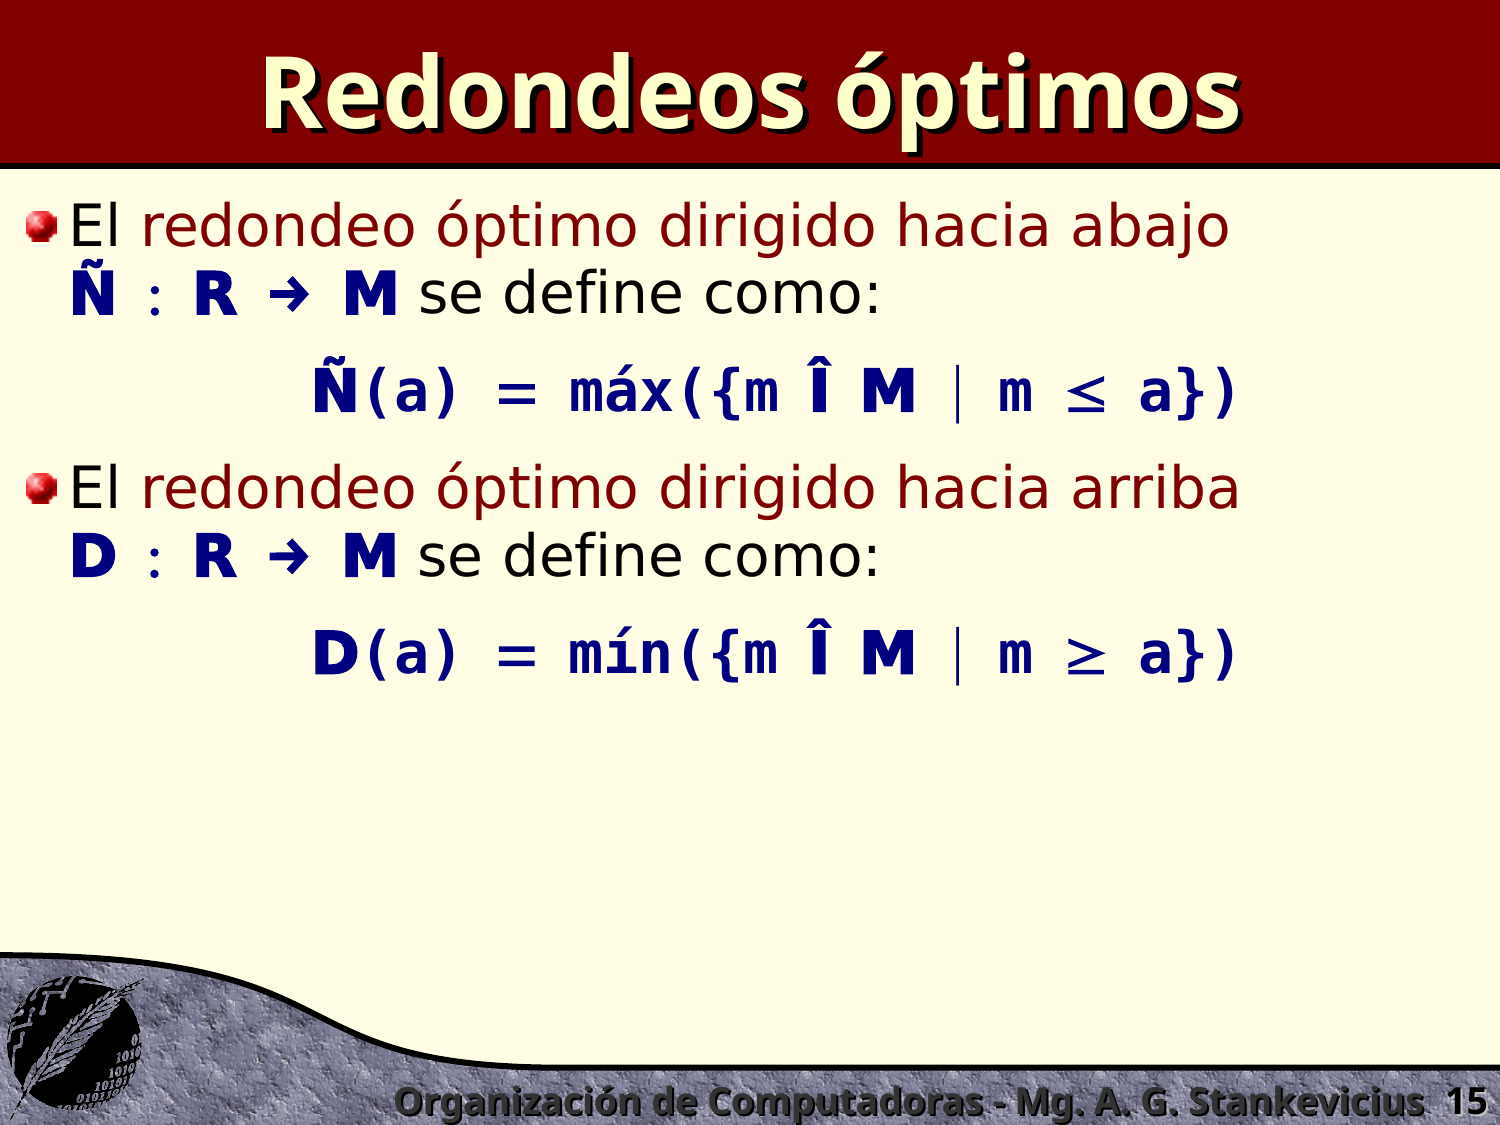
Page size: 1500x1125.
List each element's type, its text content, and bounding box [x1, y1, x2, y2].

title Redondeos óptimos [15, 5, 1485, 160]
picture [0, 959, 1500, 1125]
picture [448, 1100, 455, 1110]
picture [1058, 1100, 1065, 1110]
list El redondeo óptimo dirigido hacia abajo Ñ : R → M se define como: Ñ(a) = máx({m Î M | m ≤ a}) El redondeo óptimo dirigido hacia arriba D : R → M se define como: D(a) = mín({m Î M | m ≥ a}) [11, 192, 1486, 935]
picture [802, 1100, 806, 1110]
